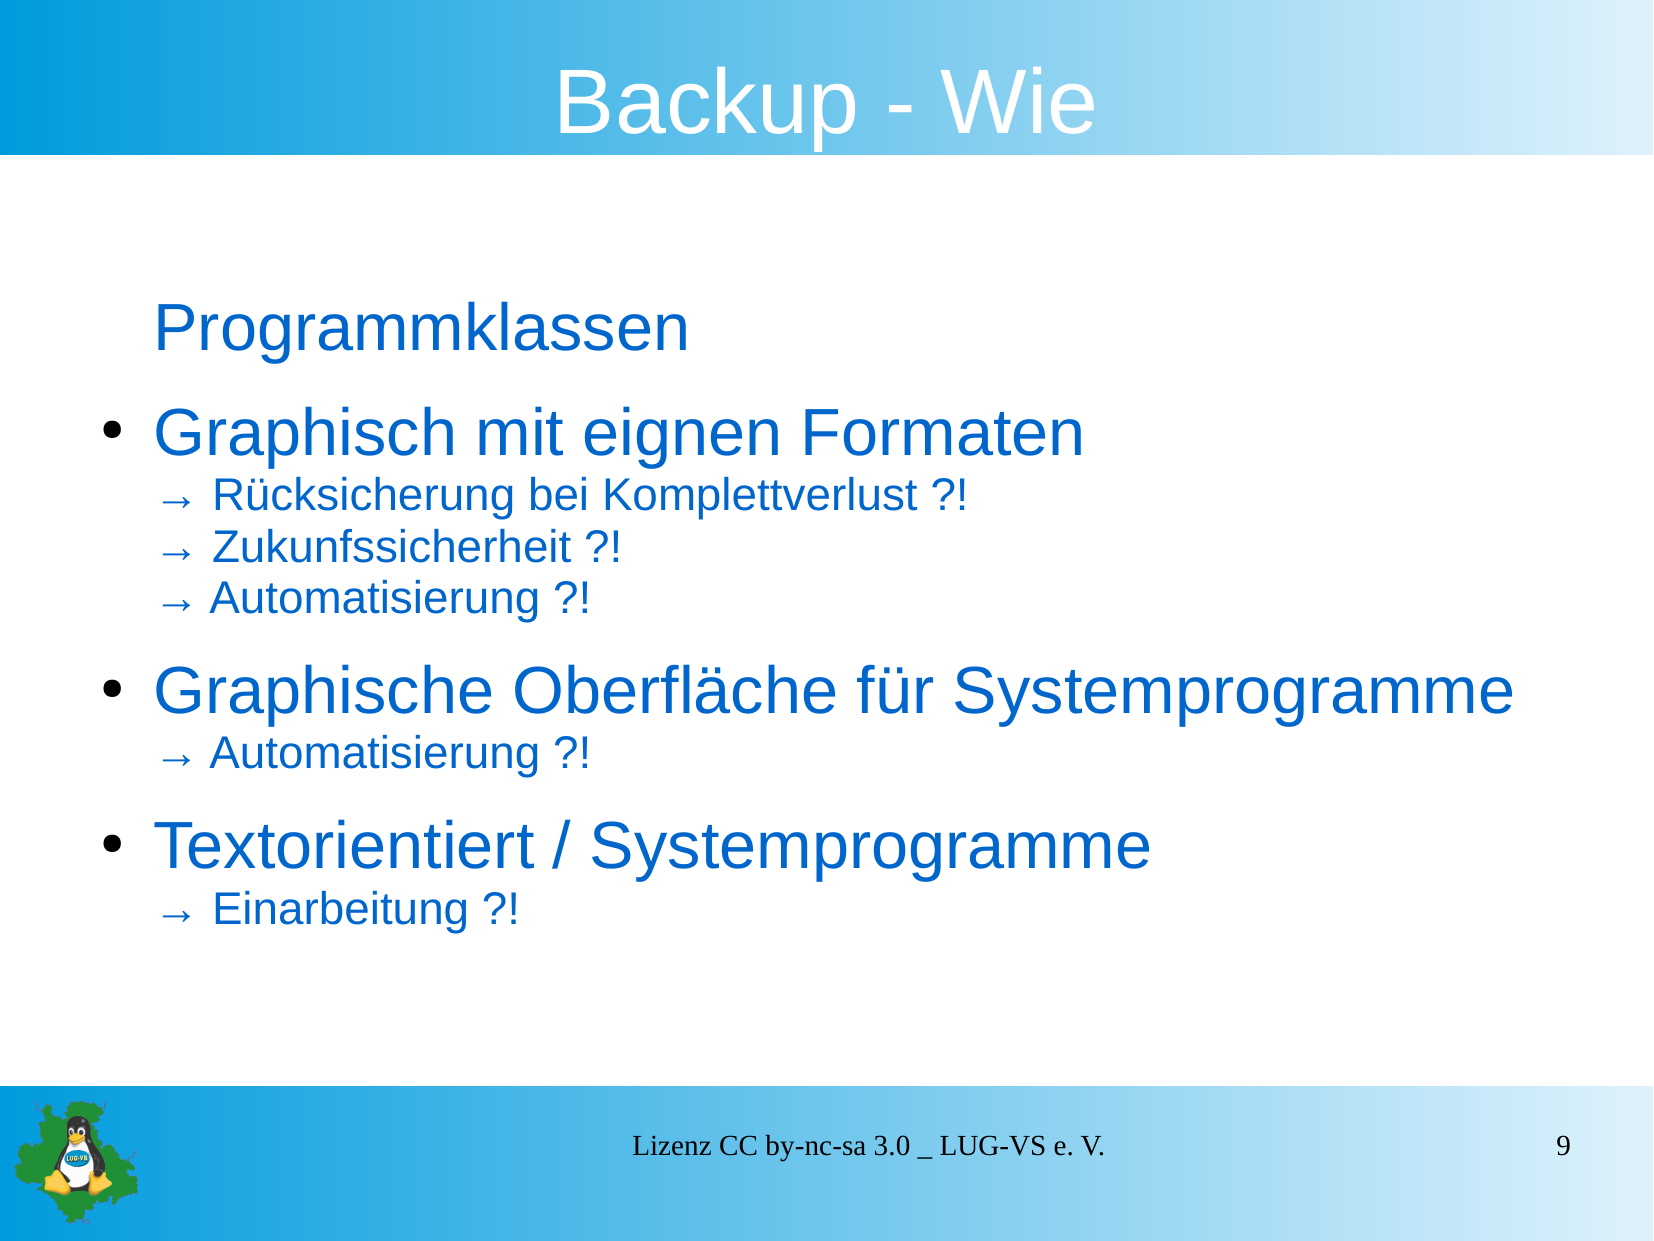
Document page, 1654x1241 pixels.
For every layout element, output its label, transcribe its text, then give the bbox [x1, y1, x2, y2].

list Programmklassen Graphisch mit eignen Formaten → Rücksicherung bei Komplettverlust ?! → Zukunfssicherheit ?! → Automatisierung ?! Graphische Oberfläche für Systemprogramme → Automatisierung ?! Textorientiert / Systemprogramme → Einarbeitung ?! [82, 290, 1571, 1010]
title Backup - Wie [82, 49, 1571, 155]
picture [16, 1086, 142, 1241]
